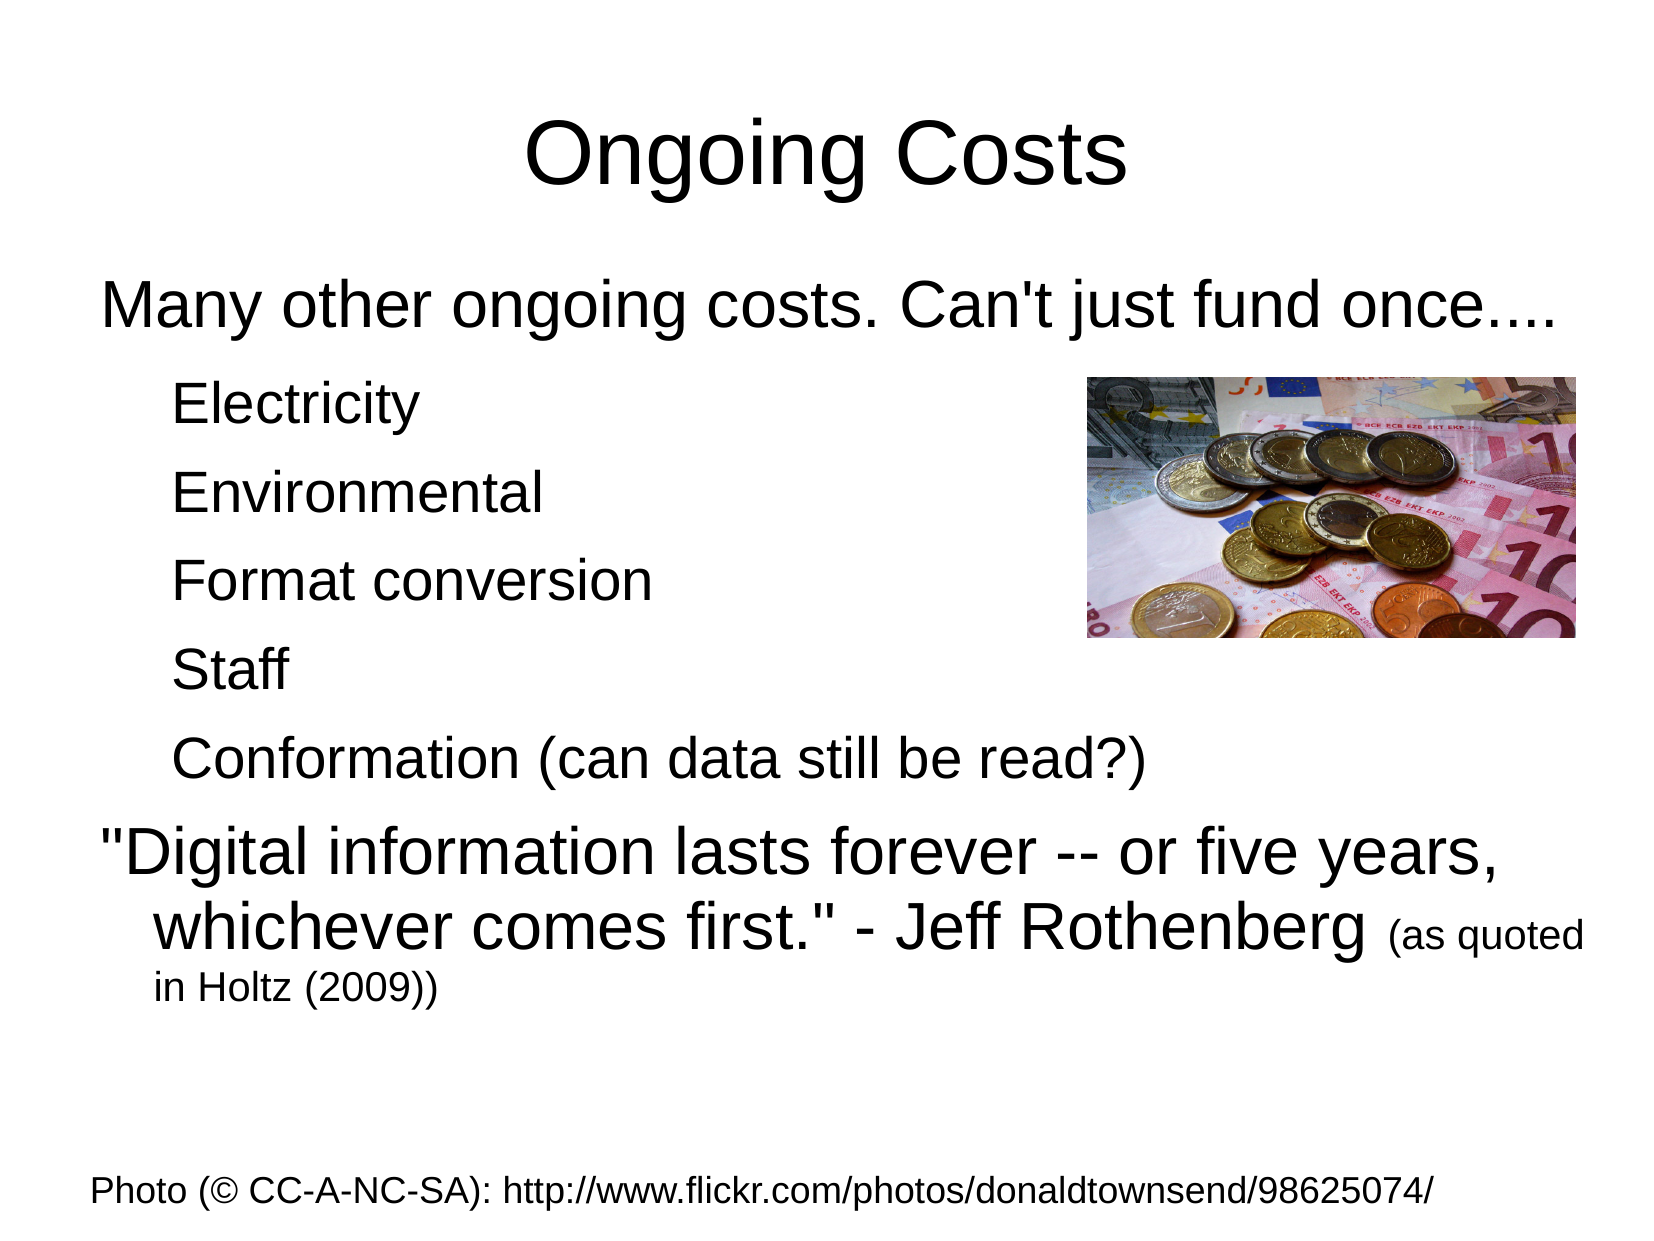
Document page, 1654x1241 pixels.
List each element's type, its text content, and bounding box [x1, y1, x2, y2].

text_box Photo (© CC-A-NC-SA): http://www.flickr.com/photos/donaldtownsend/98625074/ [75, 1162, 1444, 1224]
list Many other ongoing costs. Can't just fund once.... Electricity Environmental Format conversion Staff Conformation (can data still be read?) "Digital information lasts forever -- or five years, whichever comes first." - Jeff Rothenberg (as quoted in Holtz (2009)) [82, 266, 1613, 1177]
picture [1087, 377, 1576, 638]
title Ongoing Costs [82, 49, 1571, 257]
